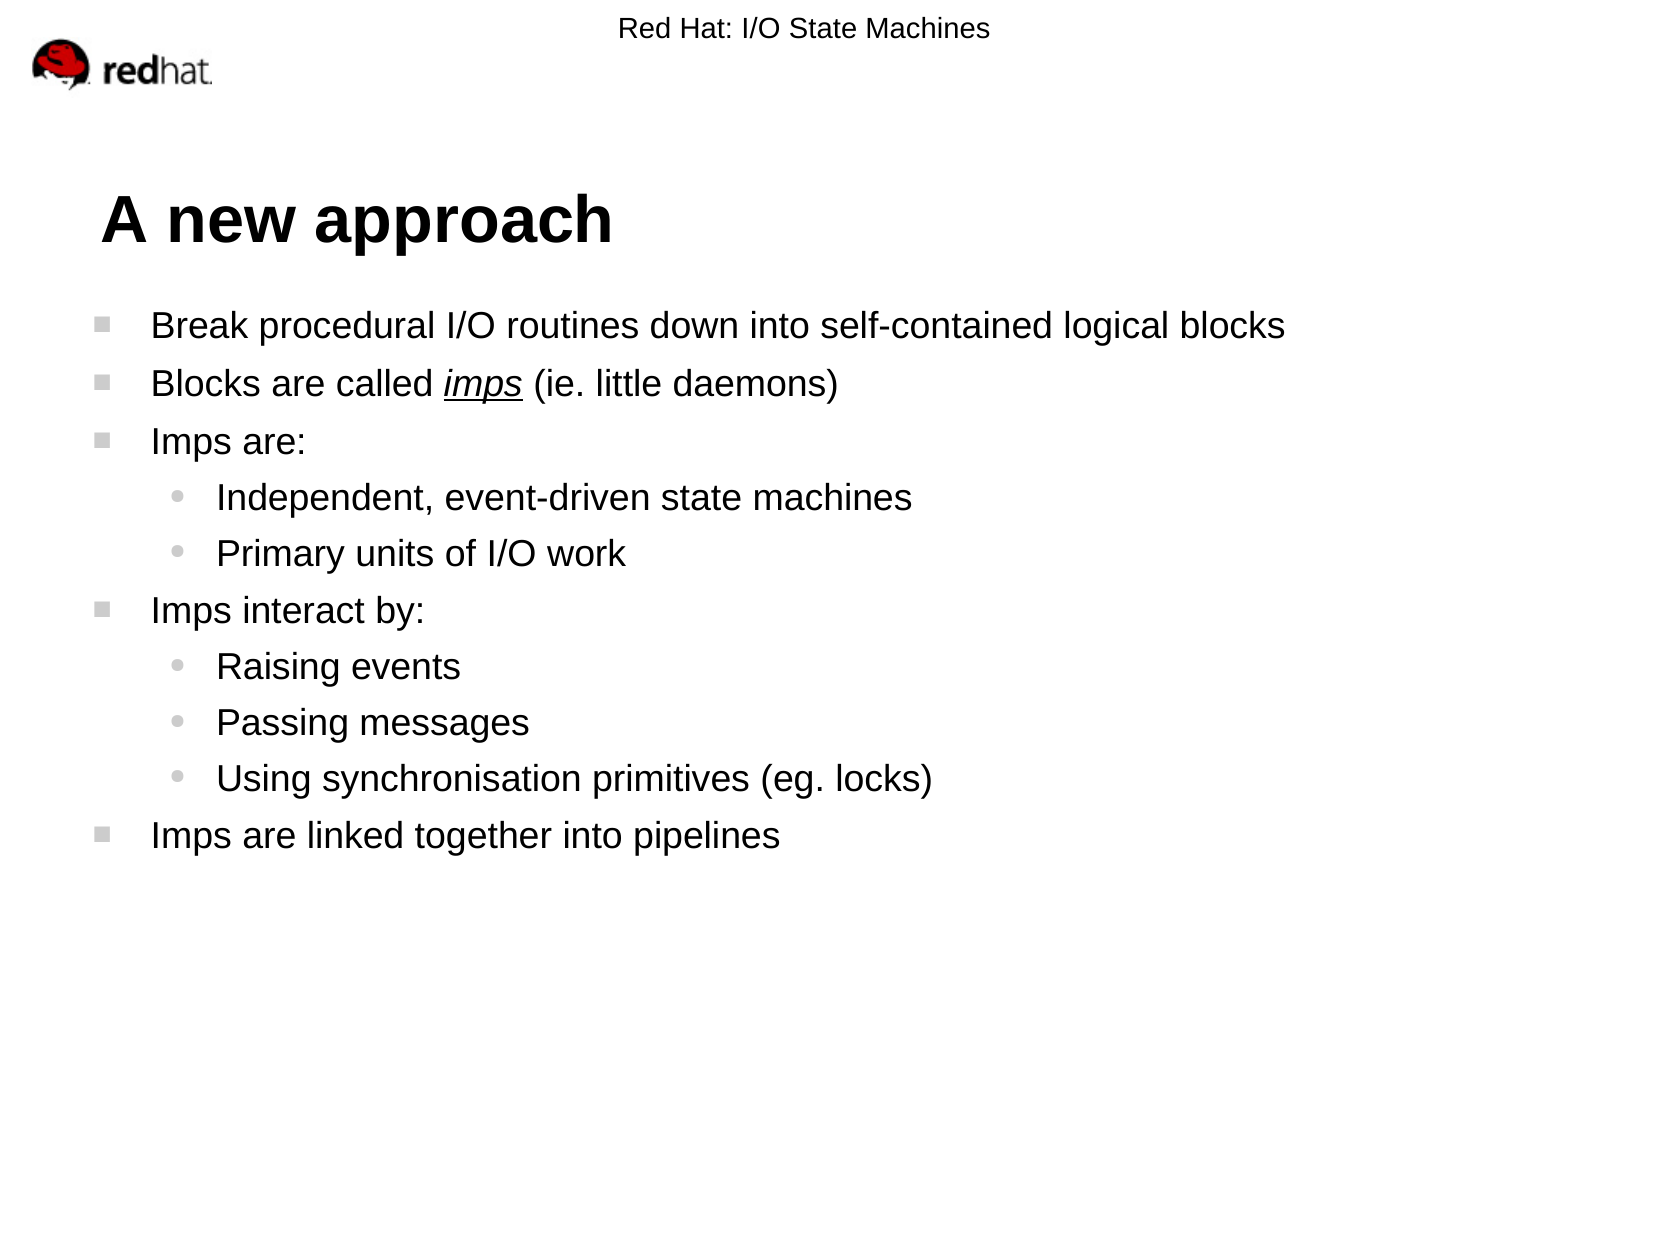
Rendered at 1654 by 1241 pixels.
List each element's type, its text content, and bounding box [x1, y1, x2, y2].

picture [31, 37, 212, 98]
title A new approach [100, 164, 1506, 275]
list Break procedural I/O routines down into self-contained logical blocks Blocks are called imps (ie. little daemons) Imps are: Independent, event-driven state machines Primary units of I/O work Imps interact by: Raising events Passing messages Using synchronisation primitives (eg. locks) Imps are linked together into pipelines [94, 304, 1500, 1174]
